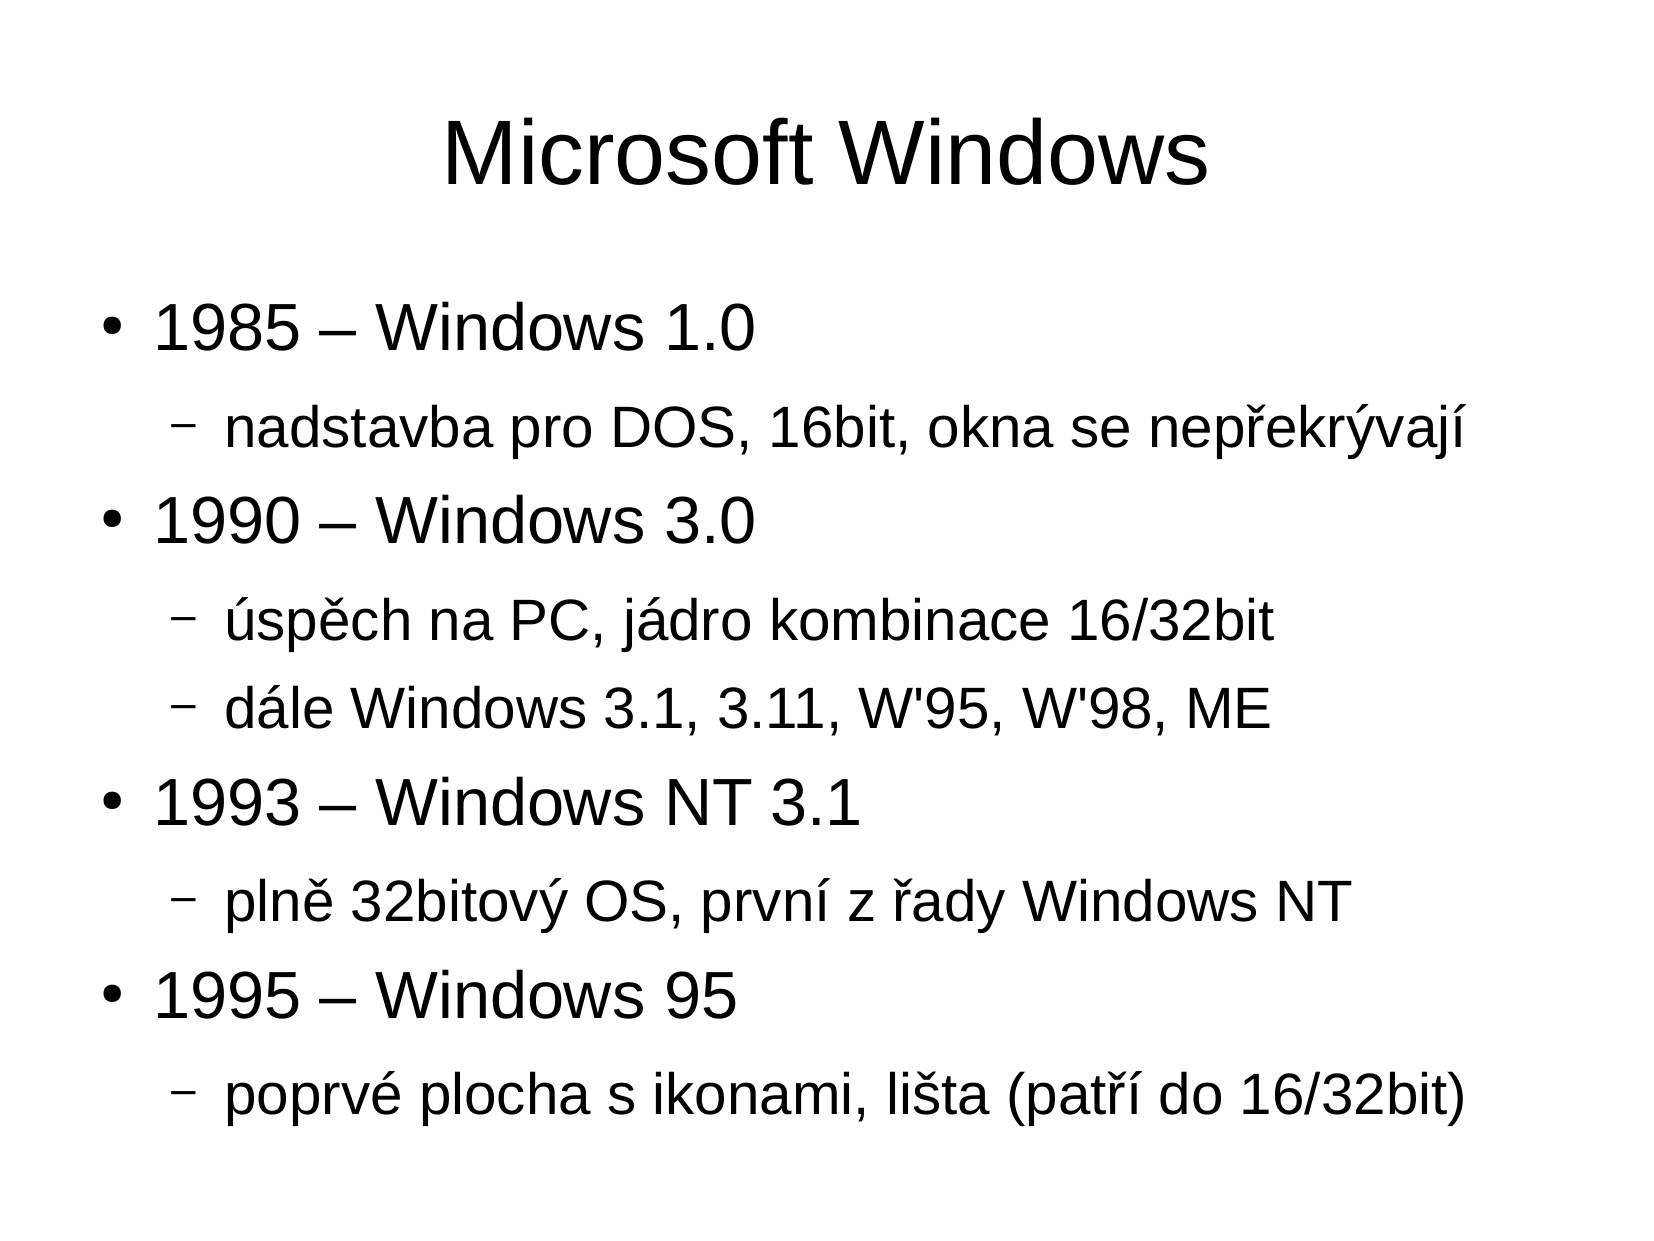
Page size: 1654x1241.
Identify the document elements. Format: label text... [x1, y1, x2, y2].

list 1985 – Windows 1.0 nadstavba pro DOS, 16bit, okna se nepřekrývají 1990 – Windows 3.0 úspěch na PC, jádro kombinace 16/32bit dále Windows 3.1, 3.11, W'95, W'98, ME 1993 – Windows NT 3.1 plně 32bitový OS, první z řady Windows NT 1995 – Windows 95 poprvé plocha s ikonami, lišta (patří do 16/32bit) [82, 290, 1538, 1182]
title Microsoft Windows [82, 49, 1571, 257]
